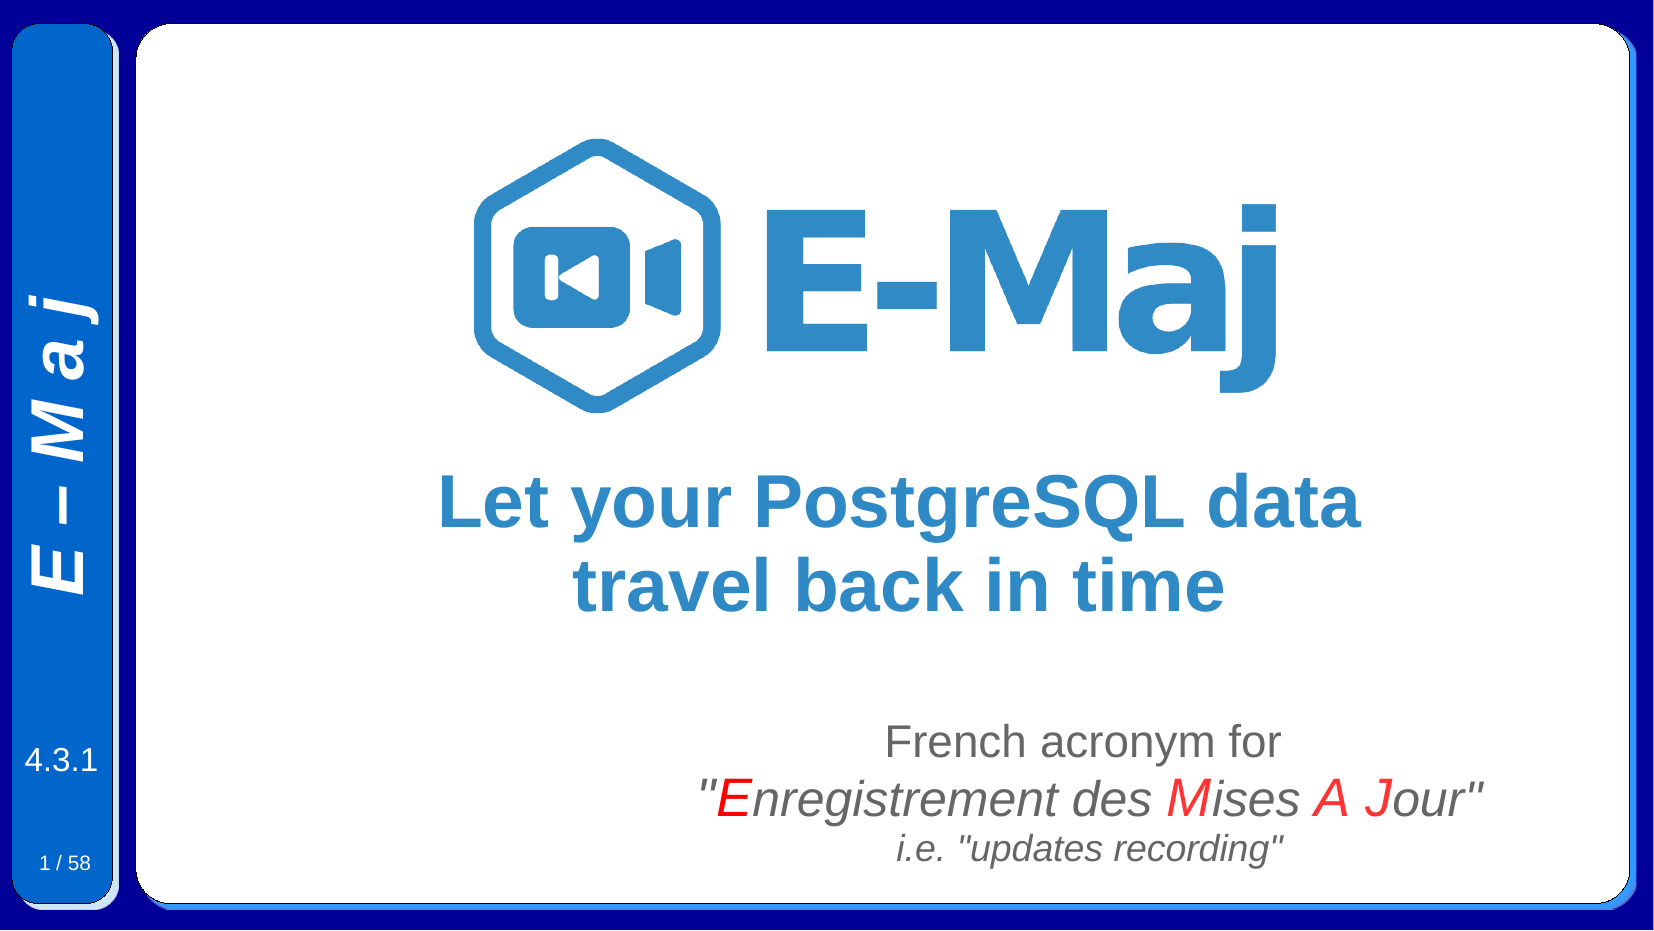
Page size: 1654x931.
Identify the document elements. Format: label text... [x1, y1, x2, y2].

text_box Let your PostgreSQL data travel back in time [194, 366, 1570, 832]
text_box French acronym for "Enregistrement des Mises A Jour" i.e. "updates recording" [602, 708, 1577, 878]
picture [472, 137, 1276, 366]
